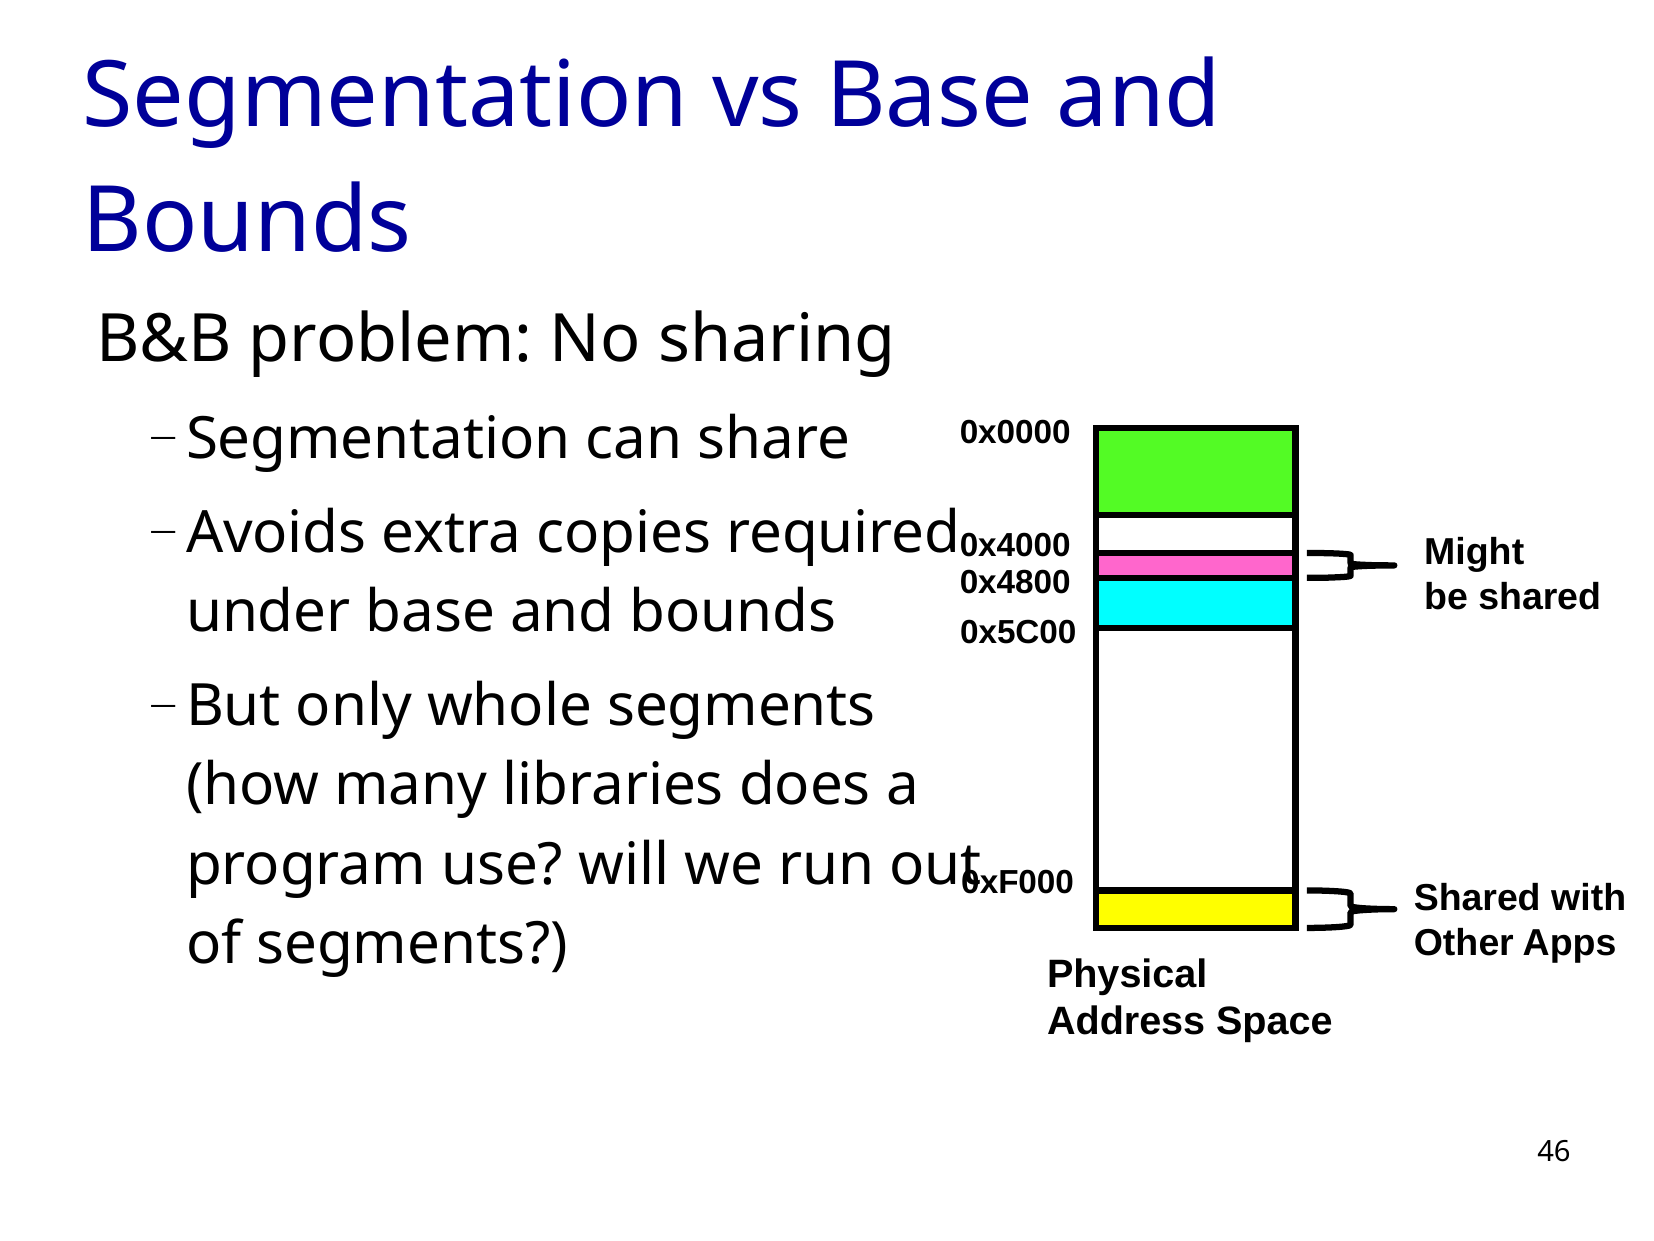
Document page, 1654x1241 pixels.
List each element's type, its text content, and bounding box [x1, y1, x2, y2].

text_box Physical Address Space [1032, 940, 1348, 1050]
title Segmentation vs Base and Bounds [82, 49, 1571, 257]
text_box 0xF000 [946, 852, 1089, 908]
text_box [1095, 552, 1296, 628]
text_box 0x4800 [944, 570, 1086, 608]
text_box 0x0000 [944, 402, 1086, 458]
text_box Might be shared [1409, 519, 1617, 625]
text_box Shared with Other Apps [1398, 865, 1642, 970]
text_box [1095, 890, 1296, 928]
list B&B problem: No sharing Segmentation can share Avoids extra copies required under base and bounds But only whole segments (how many libraries does a program use? will we run out of segments?) [60, 290, 1571, 1096]
text_box 0x4000 [944, 515, 1086, 570]
text_box [1095, 427, 1296, 516]
text_box 0x5C00 [945, 602, 1092, 658]
